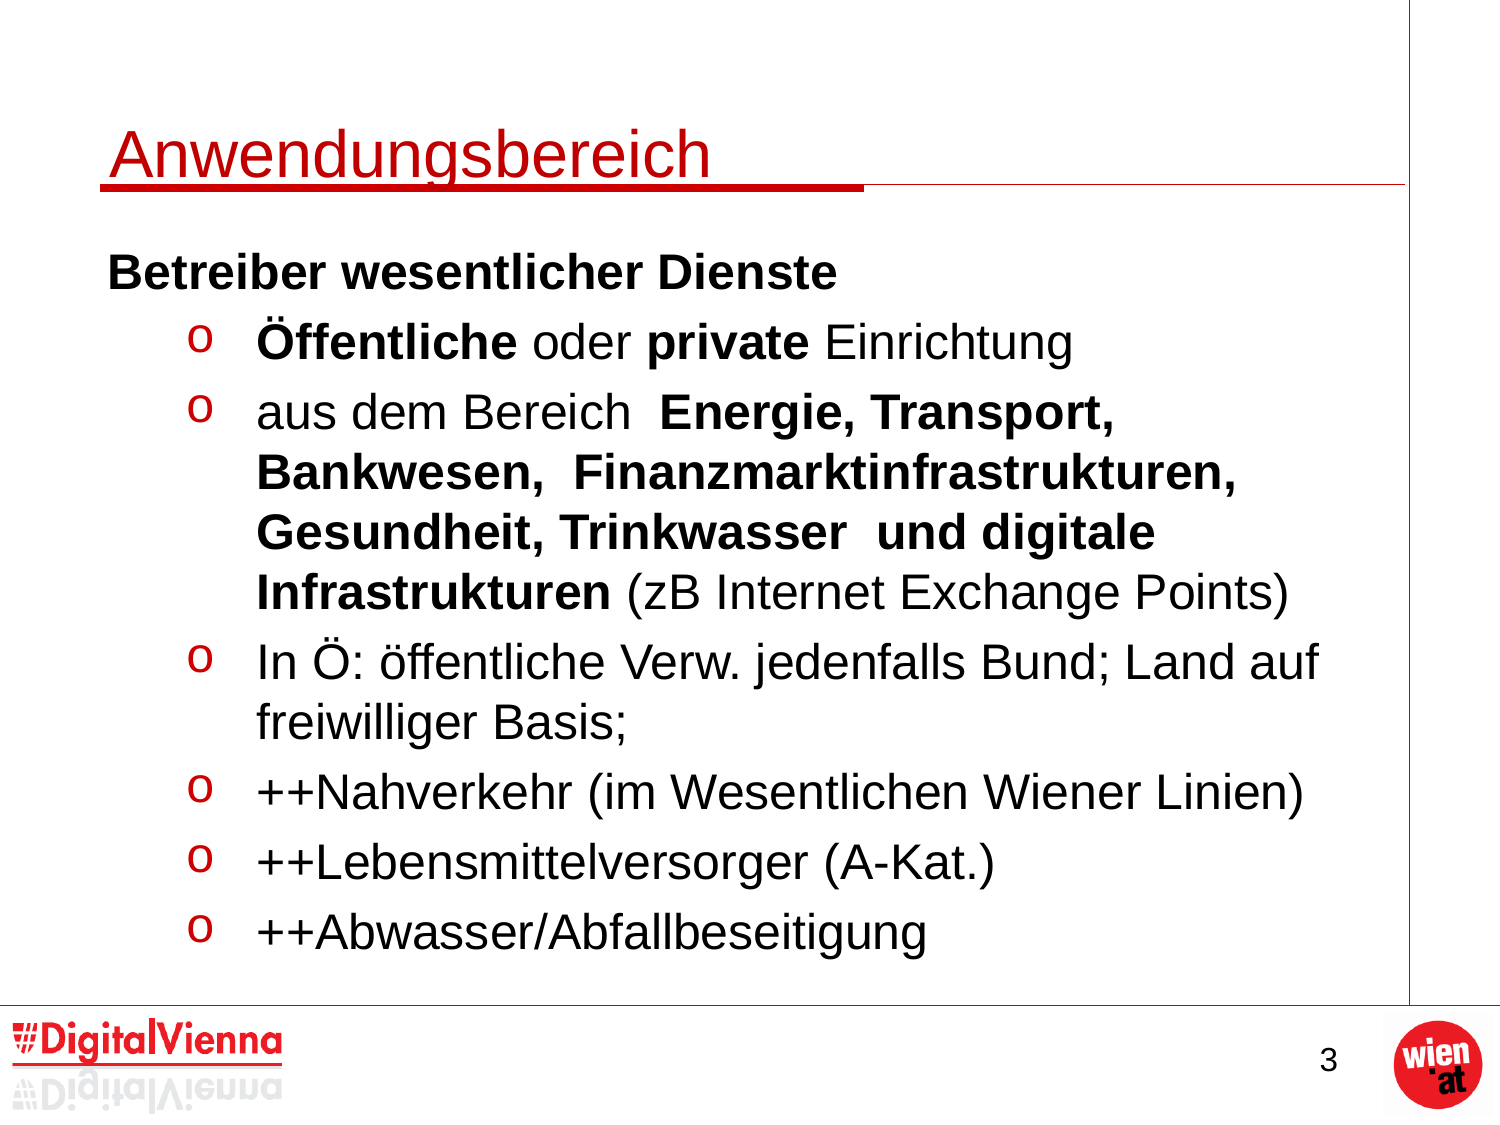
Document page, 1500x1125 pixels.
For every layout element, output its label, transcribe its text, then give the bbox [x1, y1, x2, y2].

title Anwendungsbereich [94, 23, 1407, 199]
picture [5, 1016, 290, 1117]
picture [1383, 1014, 1493, 1118]
list Betreiber wesentlicher Dienste Öffentliche oder private Einrichtung aus dem Bereich Energie, Transport, Bankwesen, Finanzmarktinfrastrukturen, Gesundheit, Trinkwasser und digitale Infrastrukturen (zB Internet Exchange Points) In Ö: öffentliche Verw. jedenfalls Bund; Land auf freiwilliger Basis; ++Nahverkehr (im Wesentlichen Wiener Linien) ++Lebensmittelversorger (A-Kat.) ++Abwasser/Abfallbeseitigung [92, 231, 1406, 988]
